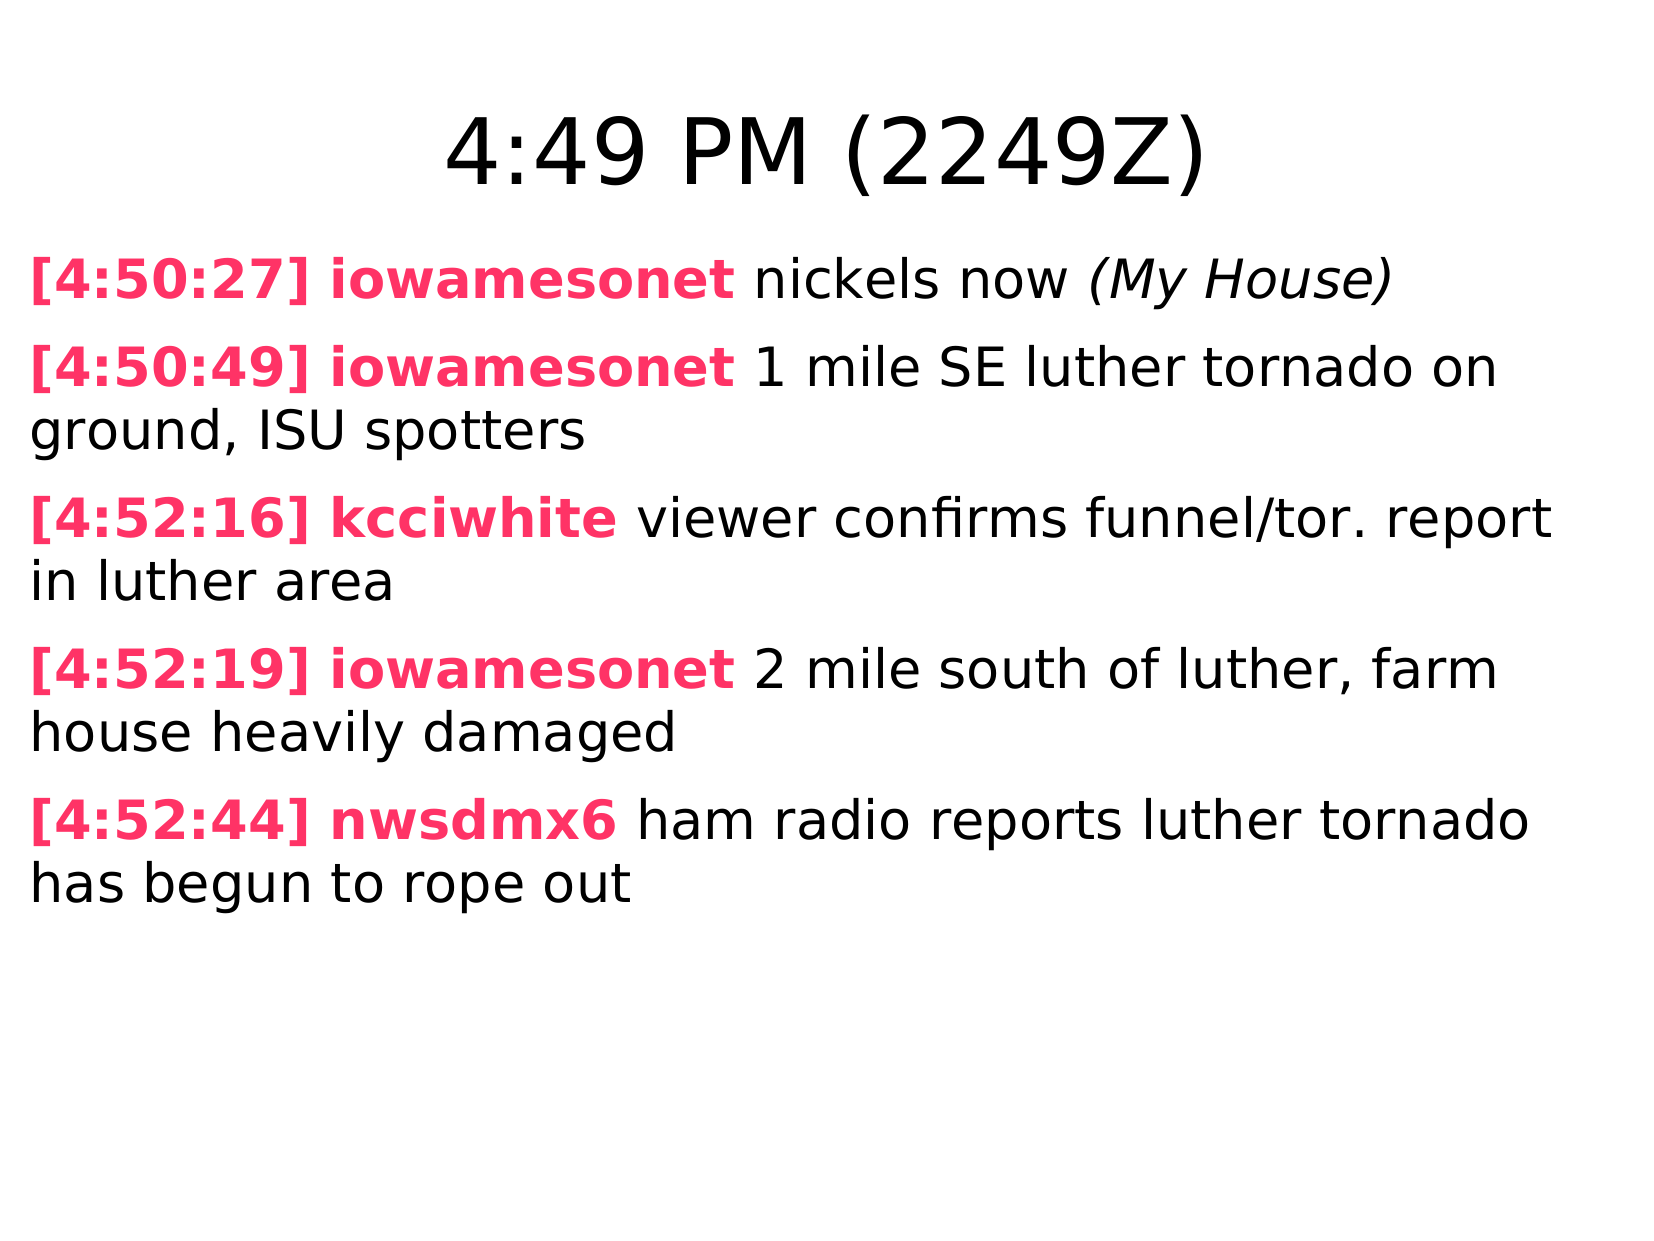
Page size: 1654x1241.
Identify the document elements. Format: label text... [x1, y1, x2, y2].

title 4:49 PM (2249Z) [82, 49, 1571, 241]
text_box [4:50:27] iowamesonet nickels now (My House) [4:50:49] iowamesonet 1 mile SE luther tornado on ground, ISU spotters [4:52:16] kcciwhite viewer confirms funnel/tor. report in luther area [4:52:19] iowamesonet 2 mile south of luther, farm house heavily damaged [4:52:44] nwsdmx6 ham radio reports luther tornado has begun to rope out [14, 241, 1613, 923]
